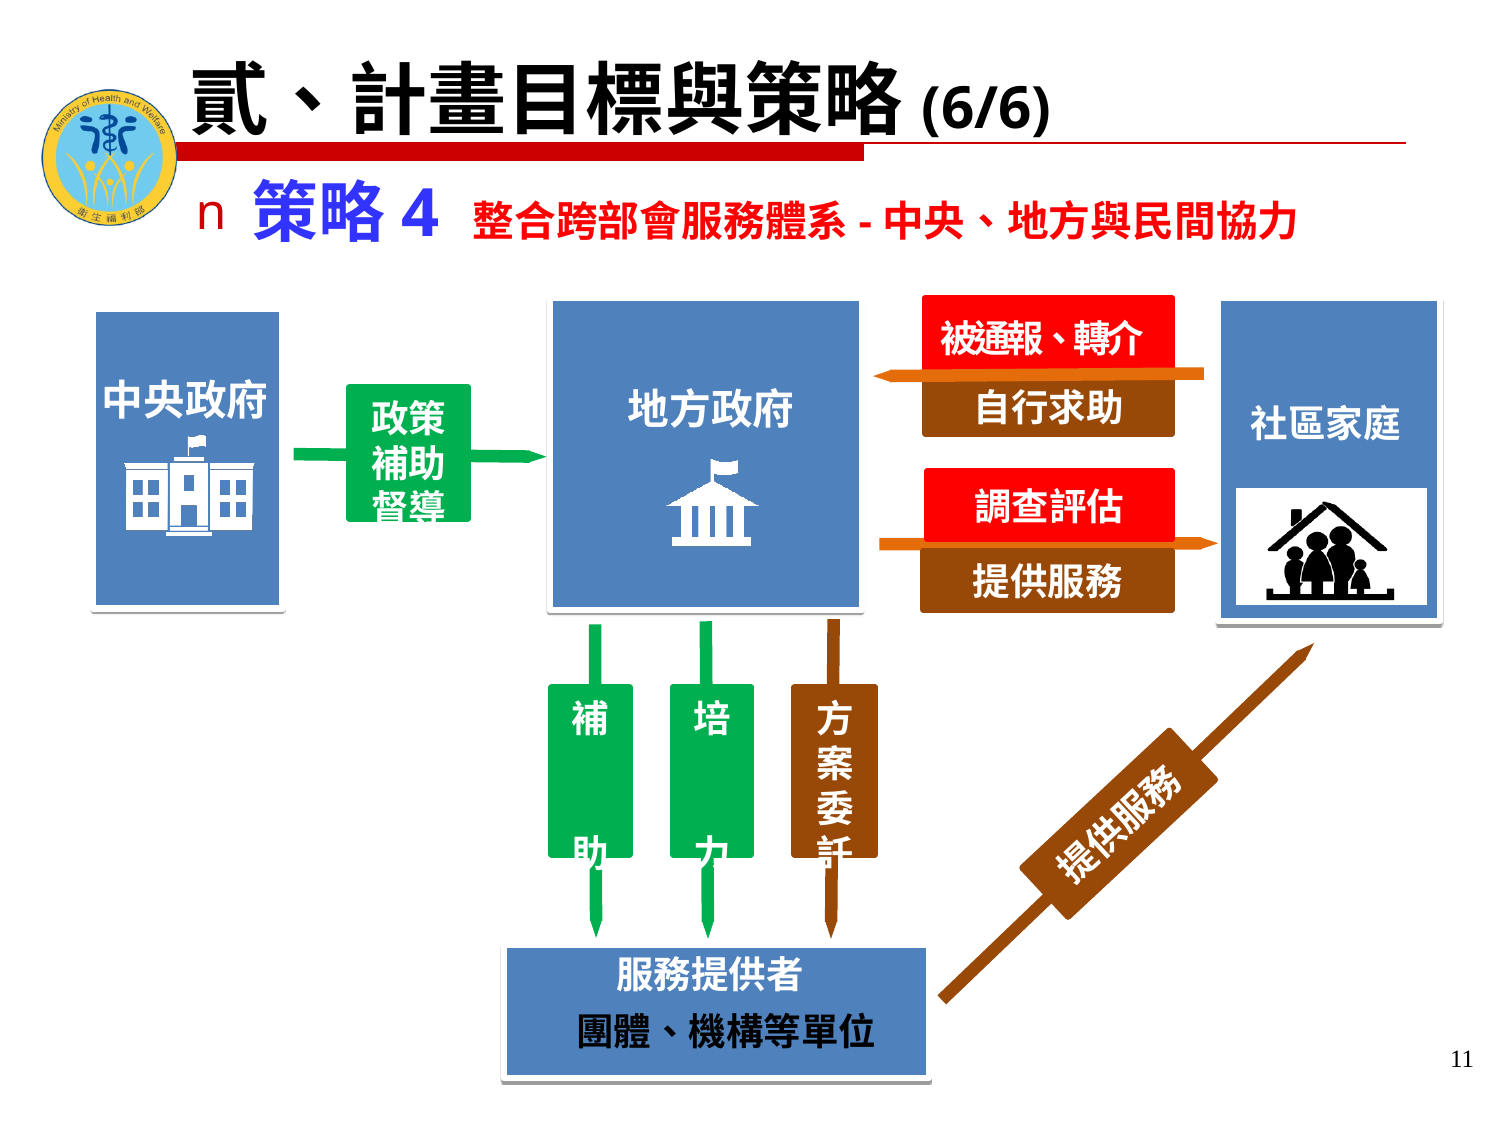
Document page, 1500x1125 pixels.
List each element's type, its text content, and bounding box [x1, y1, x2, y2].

picture [650, 454, 773, 555]
text_box 中央政府 [82, 365, 288, 433]
text_box 服務提供者 [586, 938, 835, 1000]
text_box 政策補助督導 [349, 387, 468, 518]
text_box 自行求助 [925, 381, 1172, 434]
text_box 培 力 [673, 687, 751, 855]
text_box 團體、機構等單位 [561, 1000, 896, 1058]
text_box 補 助 [551, 687, 629, 855]
text_box 提供服務 [923, 551, 1172, 609]
text_box 11 [1435, 1034, 1500, 1114]
picture [1236, 488, 1427, 605]
text_box 貳、計畫目標與策略(6/6) [174, 0, 1500, 152]
text_box 提供服務 [1022, 730, 1216, 917]
text_box 方案委託 [795, 687, 875, 855]
text_box 策略4 整合跨部會服務體系-中央、地方與民間協力 [180, 162, 1500, 245]
text_box 調查評估 [927, 471, 1172, 539]
text_box [93, 309, 283, 365]
text_box [93, 433, 283, 609]
picture [115, 433, 260, 555]
text_box 培 力 [711, 848, 722, 855]
text_box [1218, 298, 1440, 621]
text_box 地方政府 [608, 346, 814, 469]
text_box [504, 944, 929, 1078]
text_box [550, 298, 862, 610]
text_box 政策補助督導 [417, 496, 429, 509]
text_box 被通報、轉介 [925, 298, 1172, 369]
text_box 社區家庭 [1226, 389, 1426, 456]
